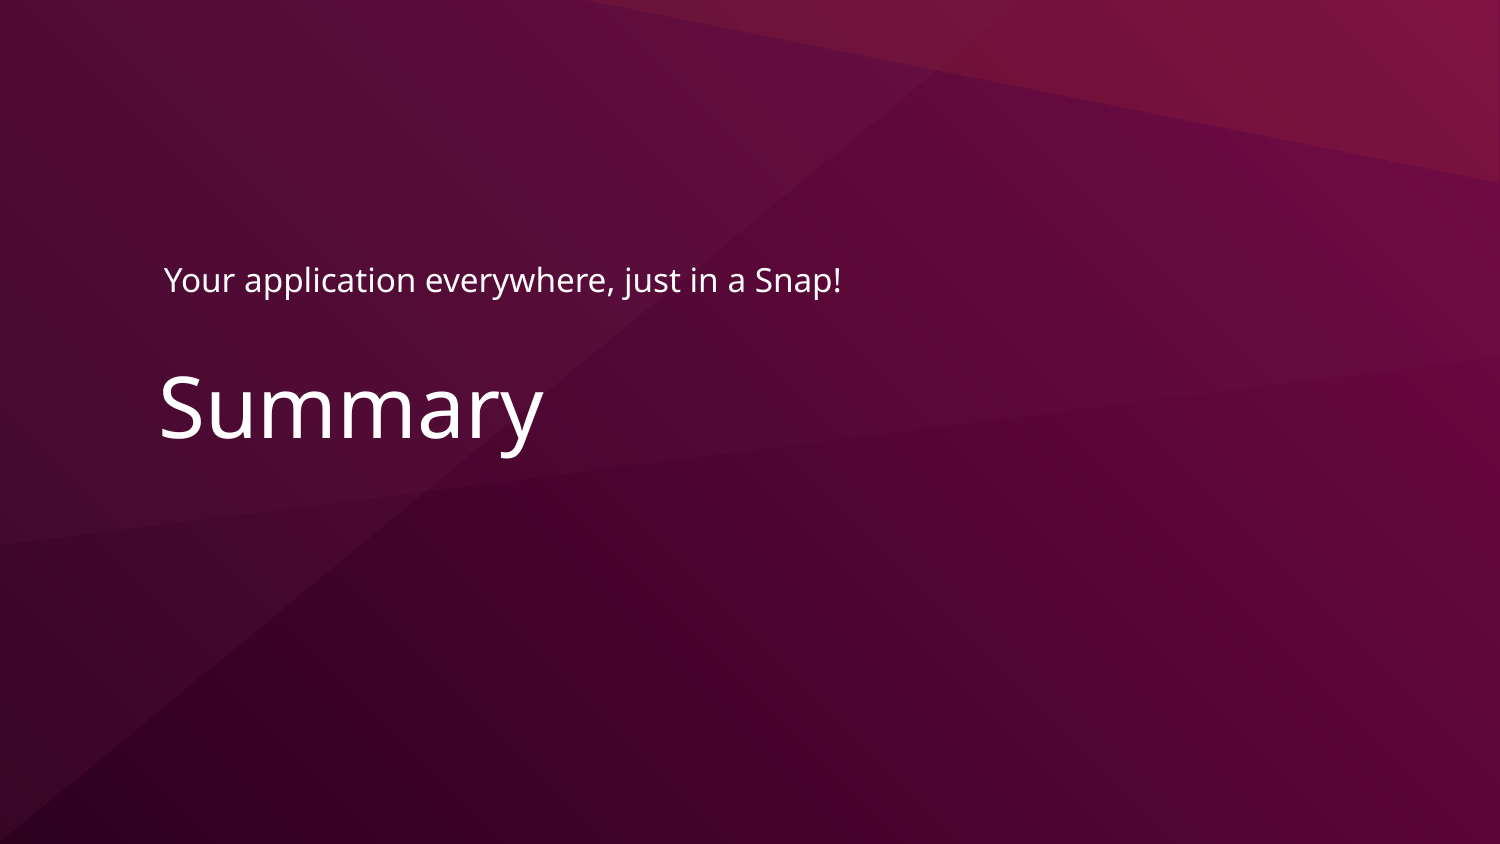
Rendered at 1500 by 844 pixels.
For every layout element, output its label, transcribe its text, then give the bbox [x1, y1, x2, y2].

title Summary [158, 352, 1378, 607]
subtitle Your application everywhere, just in a Snap! [163, 259, 940, 324]
